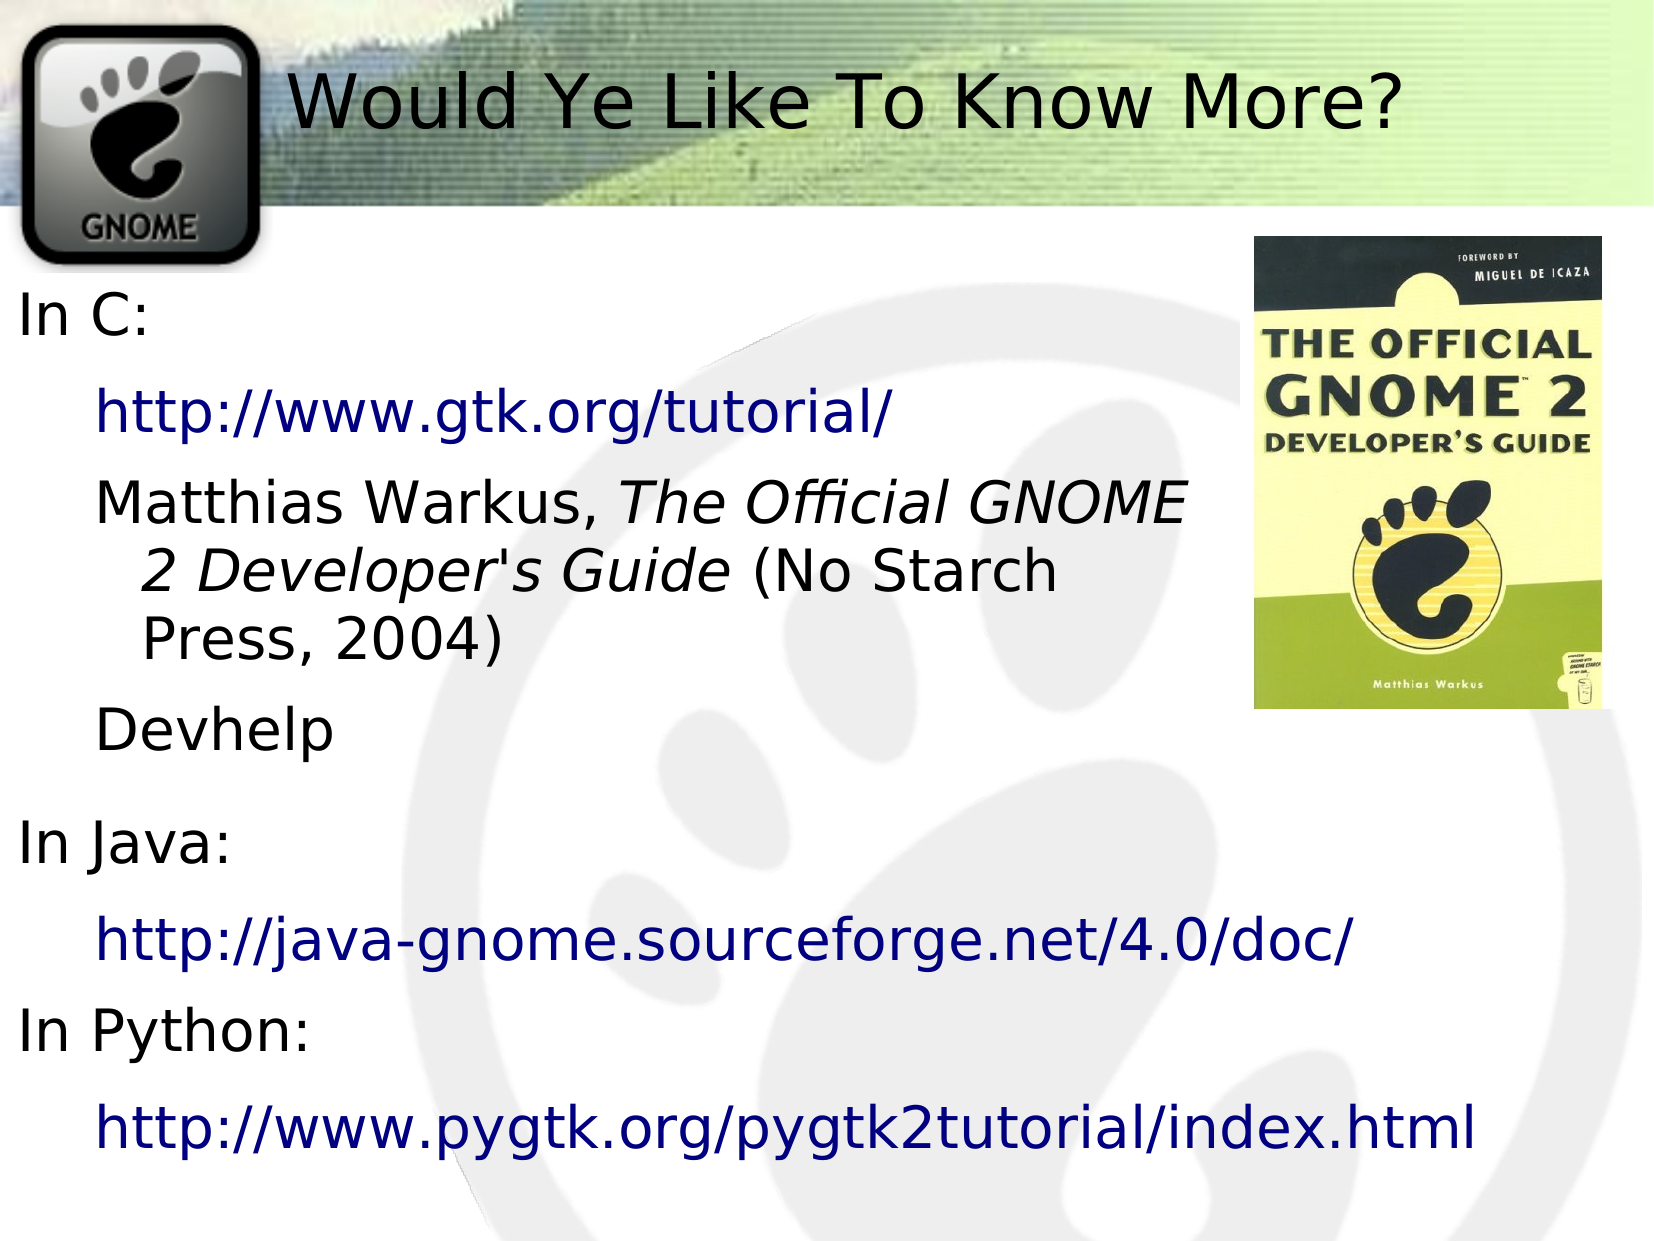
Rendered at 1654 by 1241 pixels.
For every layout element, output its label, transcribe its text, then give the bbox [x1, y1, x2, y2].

picture [0, 207, 1654, 1241]
list In Java: http://java-gnome.sourceforge.net/4.0/doc/ In Python: http://www.pygtk.org/pygtk2tutorial/index.html [0, 809, 1625, 1241]
list In C: http://www.gtk.org/tutorial/ Matthias Warkus, The Official GNOME 2 Developer's Guide (No Starch Press, 2004) Devhelp [0, 281, 1211, 809]
title Would Ye Like To Know More? [0, 0, 1654, 207]
